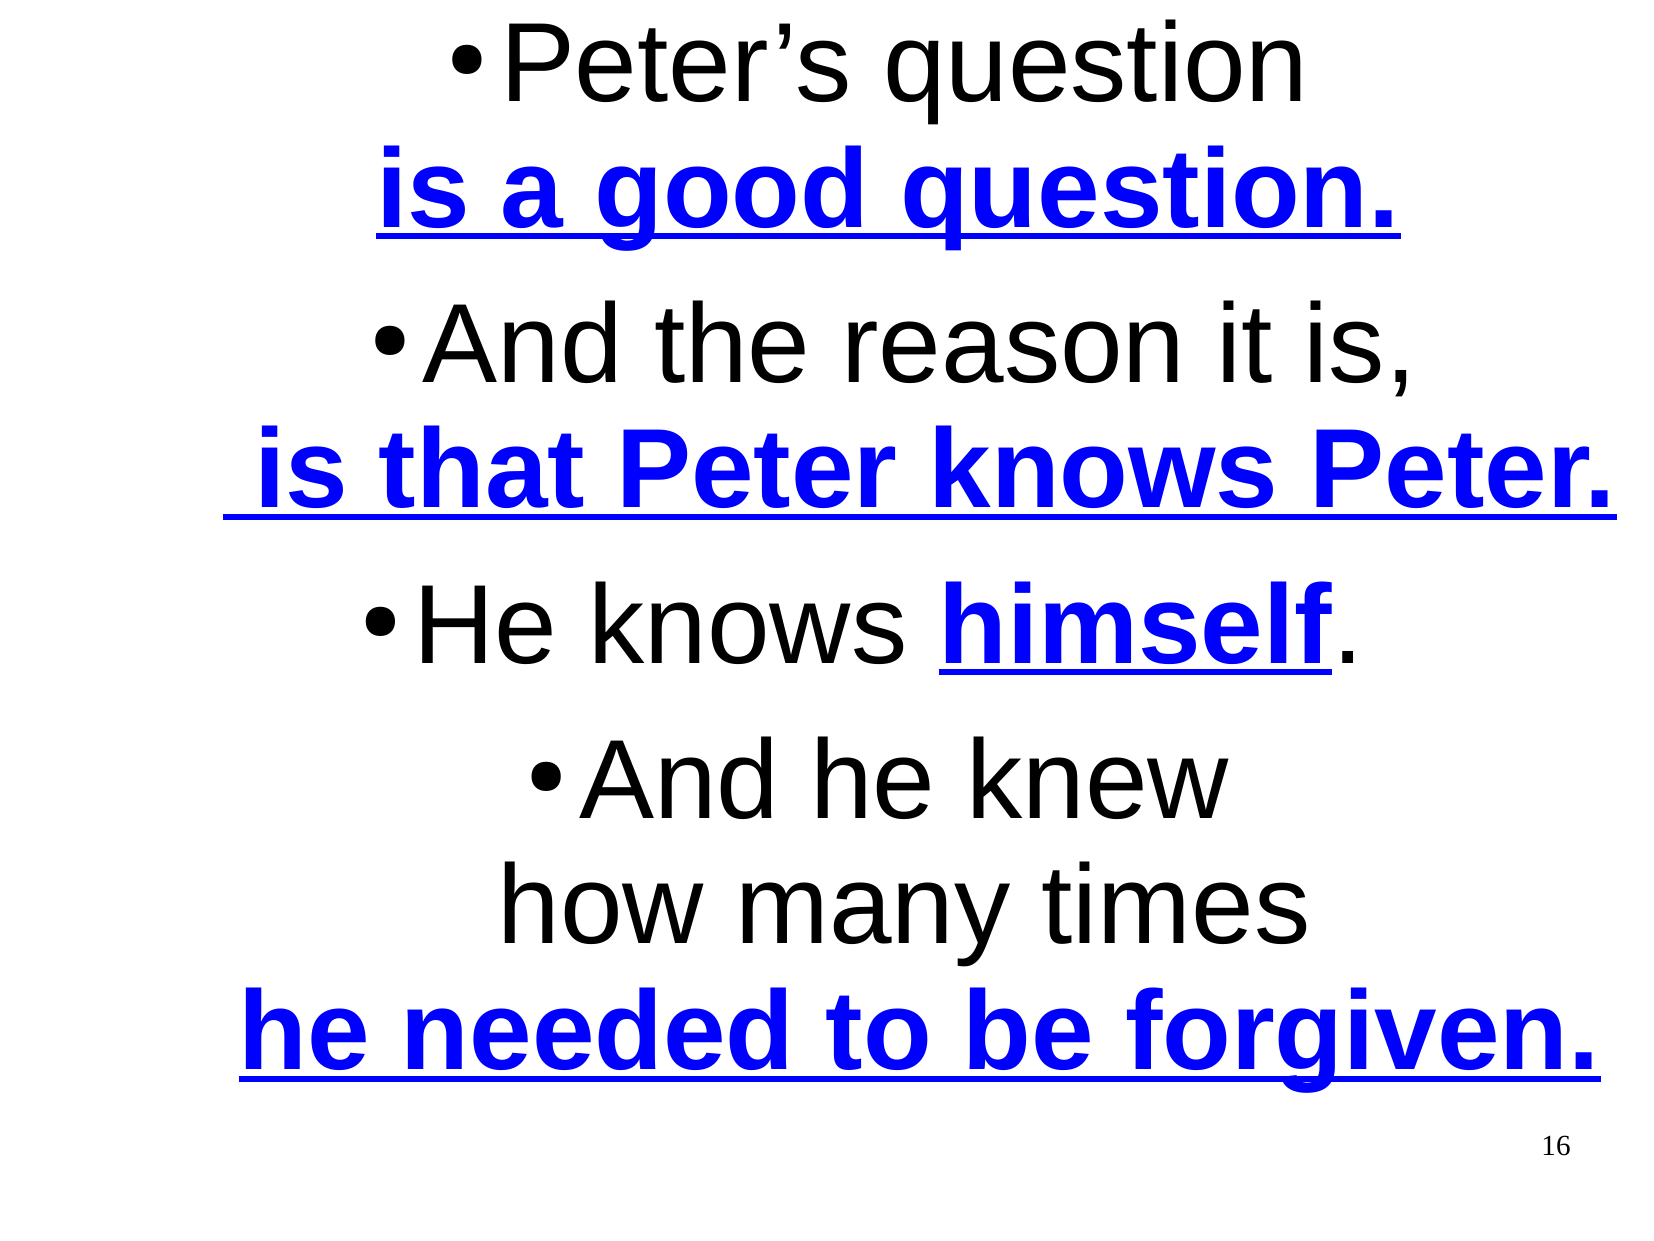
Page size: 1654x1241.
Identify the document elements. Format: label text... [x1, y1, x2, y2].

list Peter’s question is a good question. And the reason it is, is that Peter knows Peter. He knows himself. And he knew how many times he needed to be forgiven. [0, 0, 1651, 1238]
